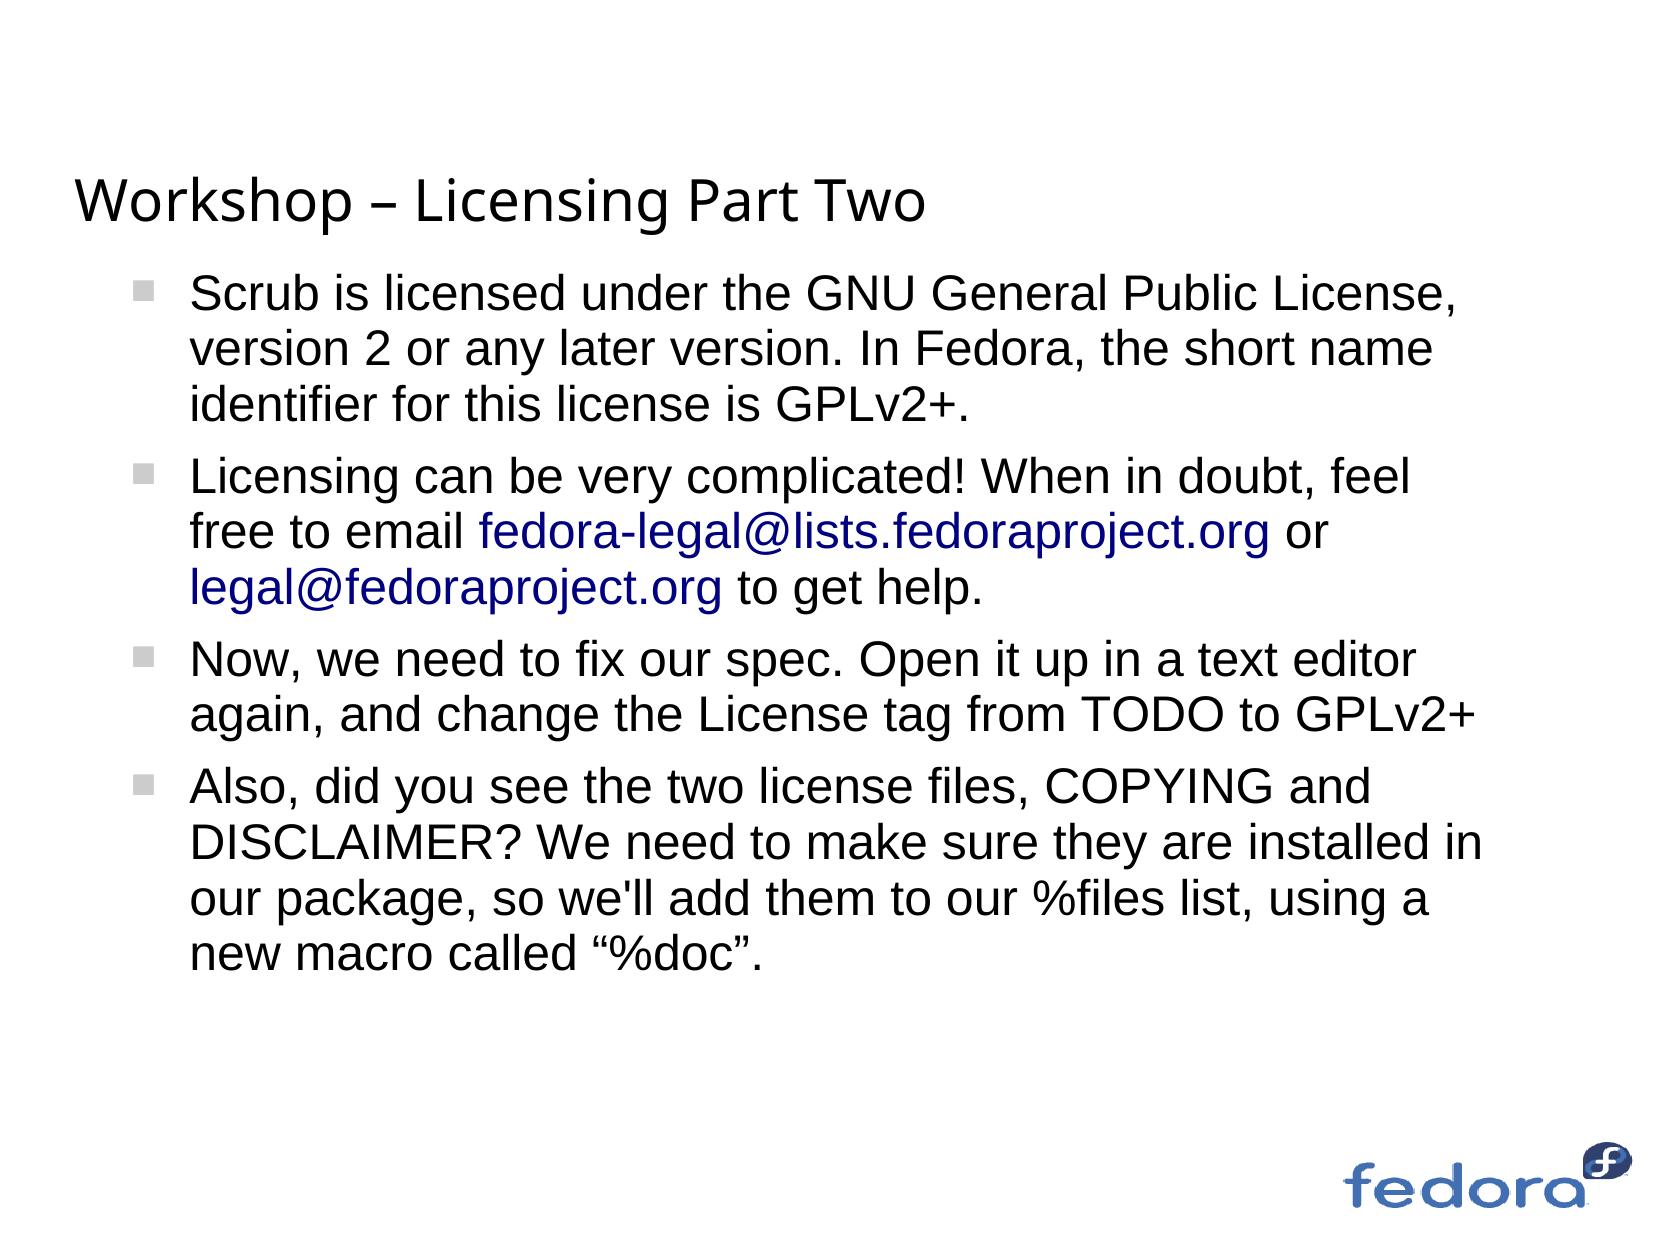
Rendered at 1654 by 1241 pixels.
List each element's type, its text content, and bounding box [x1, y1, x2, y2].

picture [1332, 1124, 1651, 1227]
title Workshop – Licensing Part Two [74, 140, 1506, 259]
list Scrub is licensed under the GNU General Public License, version 2 or any later version. In Fedora, the short name identifier for this license is GPLv2+. Licensing can be very complicated! When in doubt, feel free to email fedora-legal@lists.fedoraproject.org or legal@fedoraproject.org to get help. Now, we need to fix our spec. Open it up in a text editor again, and change the License tag from TODO to GPLv2+ Also, did you see the two license files, COPYING and DISCLAIMER? We need to make sure they are installed in our package, so we'll add them to our %files list, using a new macro called “%doc”. [77, 264, 1500, 1174]
